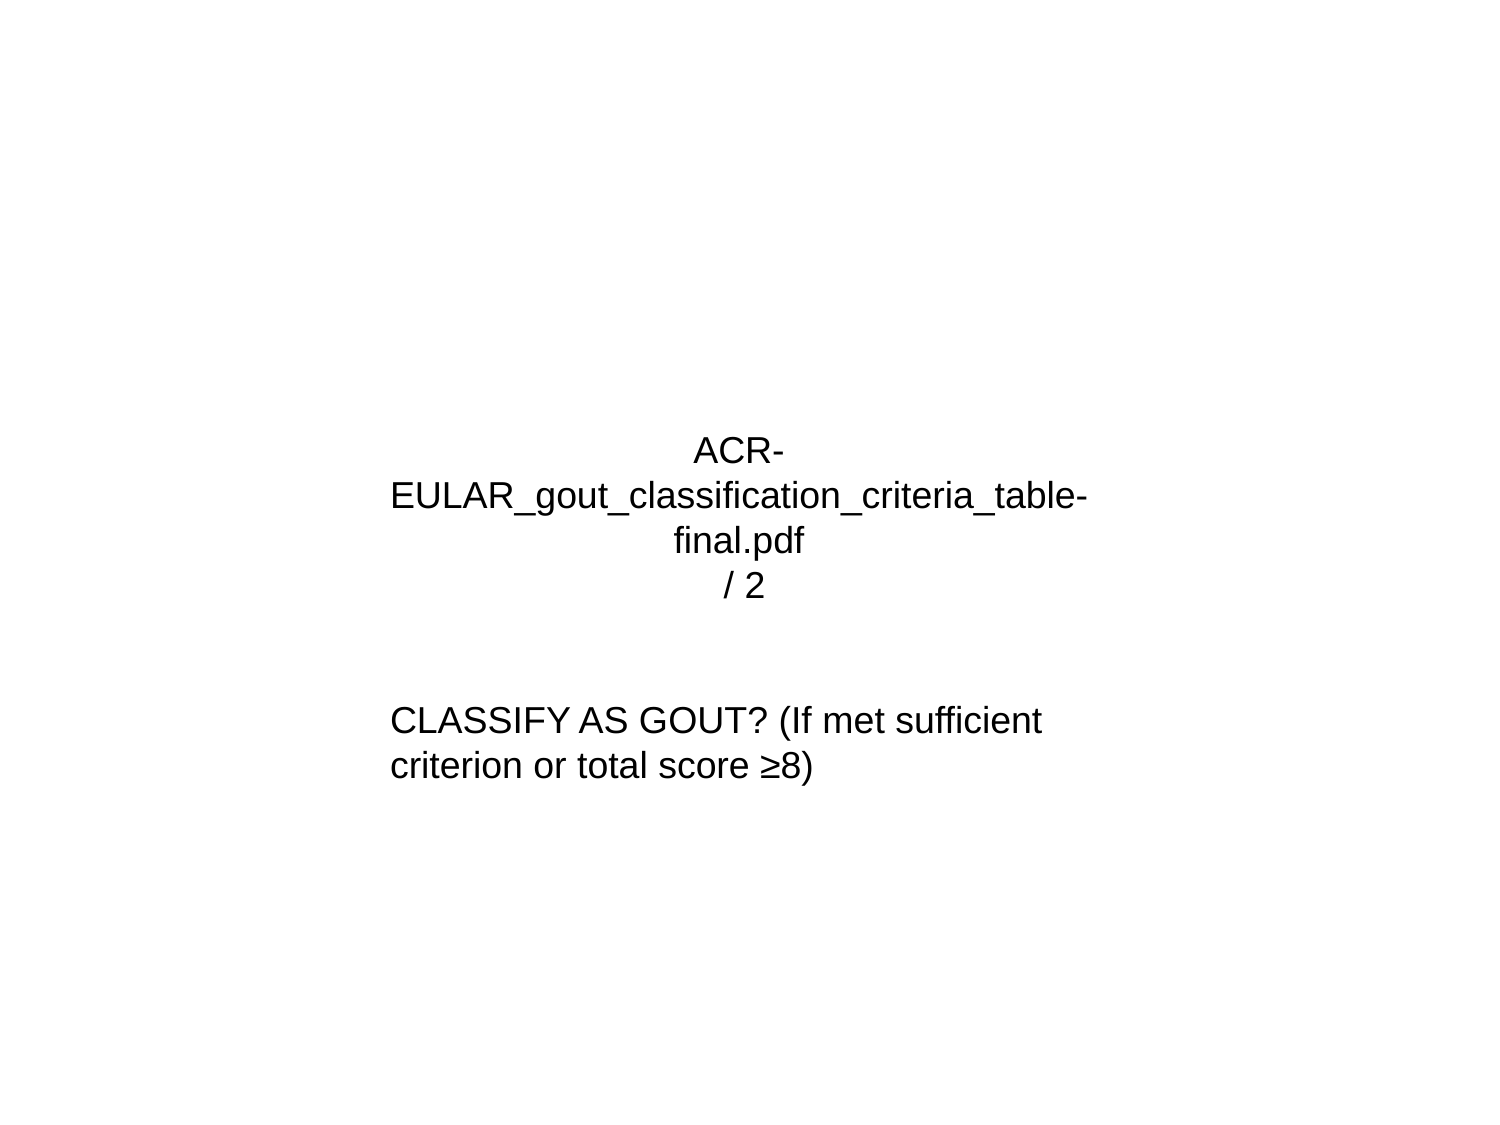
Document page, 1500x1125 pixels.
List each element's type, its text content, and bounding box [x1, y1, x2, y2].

text_box ACR-EULAR_gout_classification_criteria_table-final.pdf / 2 CLASSIFY AS GOUT? (If met sufficient criterion or total score ≥8) [375, 373, 1125, 793]
